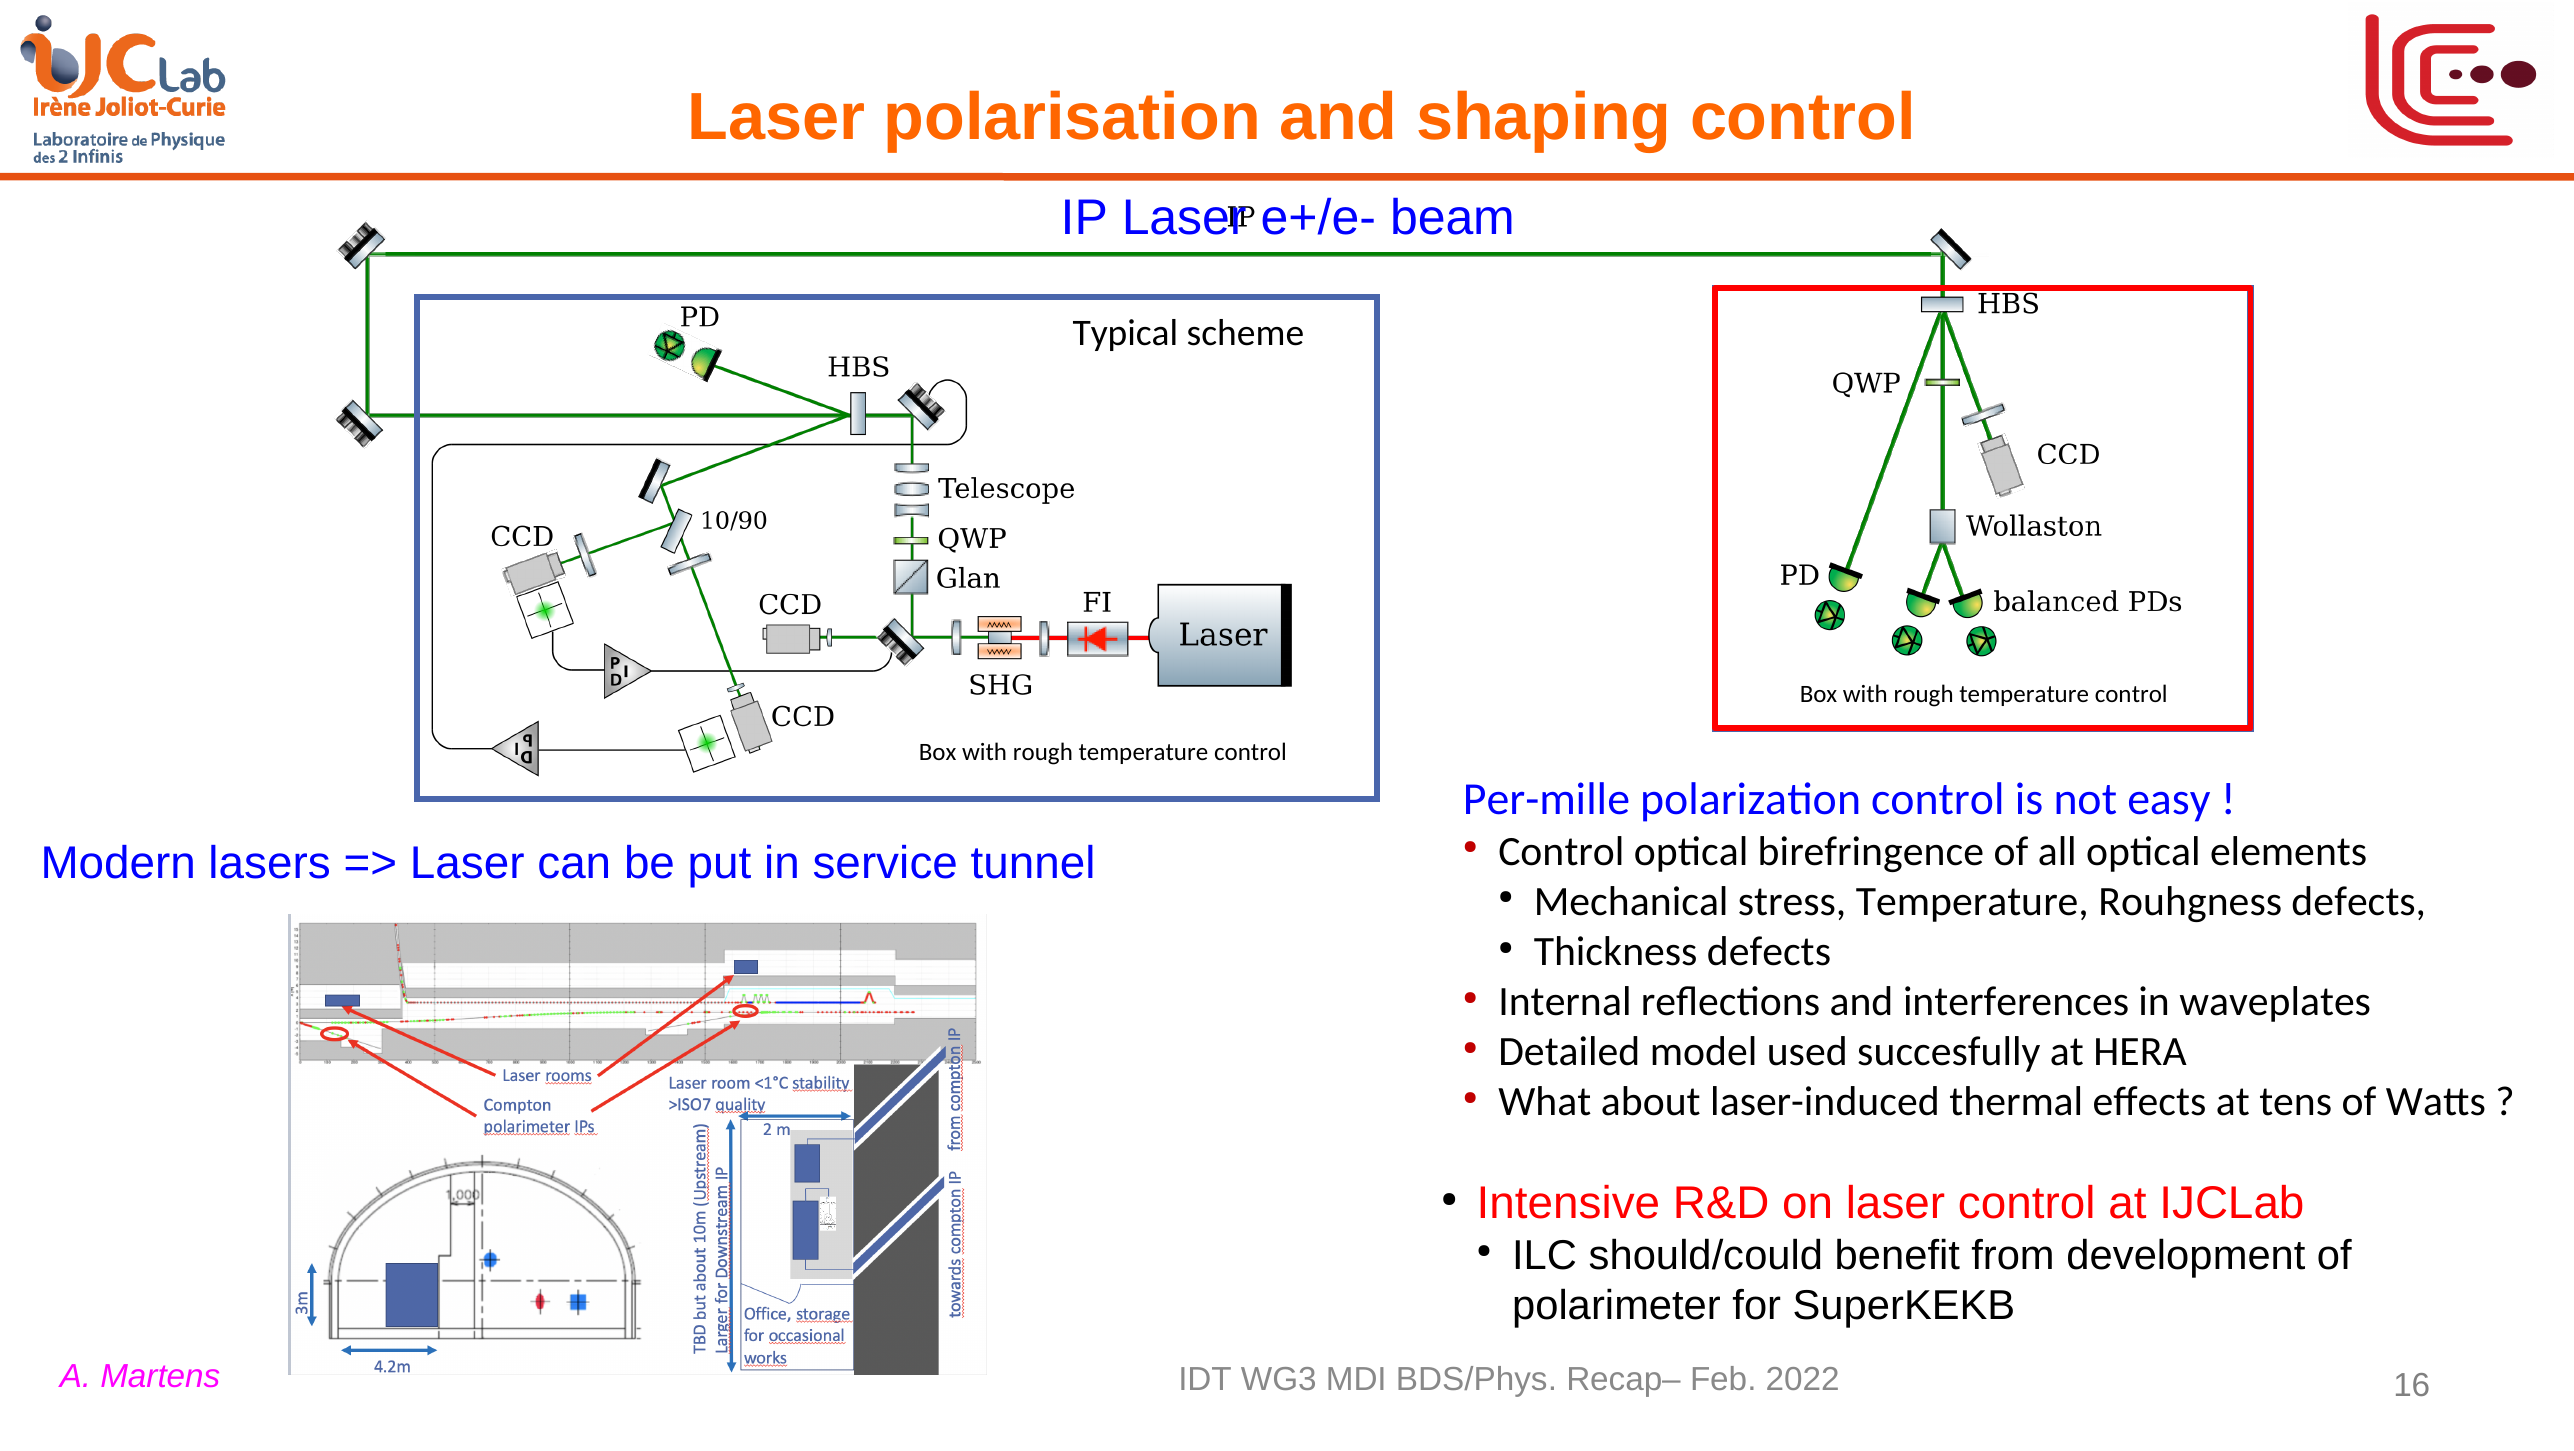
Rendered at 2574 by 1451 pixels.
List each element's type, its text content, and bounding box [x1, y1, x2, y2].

picture [4, 0, 2326, 782]
text_box Typical scheme [1057, 300, 1320, 360]
text_box Box with rough temperature control [1784, 669, 2184, 715]
title [383, 65, 2326, 146]
title Laser polarisation and shaping control [226, 43, 2415, 183]
text_box IP Laser e+/e- beam [1045, 177, 1531, 253]
picture [420, 300, 1374, 782]
text_box A. Martens [45, 1346, 317, 1422]
picture [2348, 2, 2554, 158]
text_box Modern lasers => Laser can be put in service tunnel [25, 825, 1124, 896]
text_box Per-mille polarization control is not easy ! Control optical birefringence of all optical elements Mechanical stress, Temperature, Rouhgness defects, Thickness defects Internal reflections and interferences in waveplates Detailed model used succesfully at HERA What about laser-induced thermal effects at tens of Watts ? [1448, 761, 2531, 1132]
picture [288, 914, 987, 1375]
text_box Intensive R&D on laser control at IJCLab ILC should/could benefit from development of polarimeter for SuperKEKB [1426, 1165, 2536, 1336]
text_box Box with rough temperature control [904, 728, 1303, 774]
